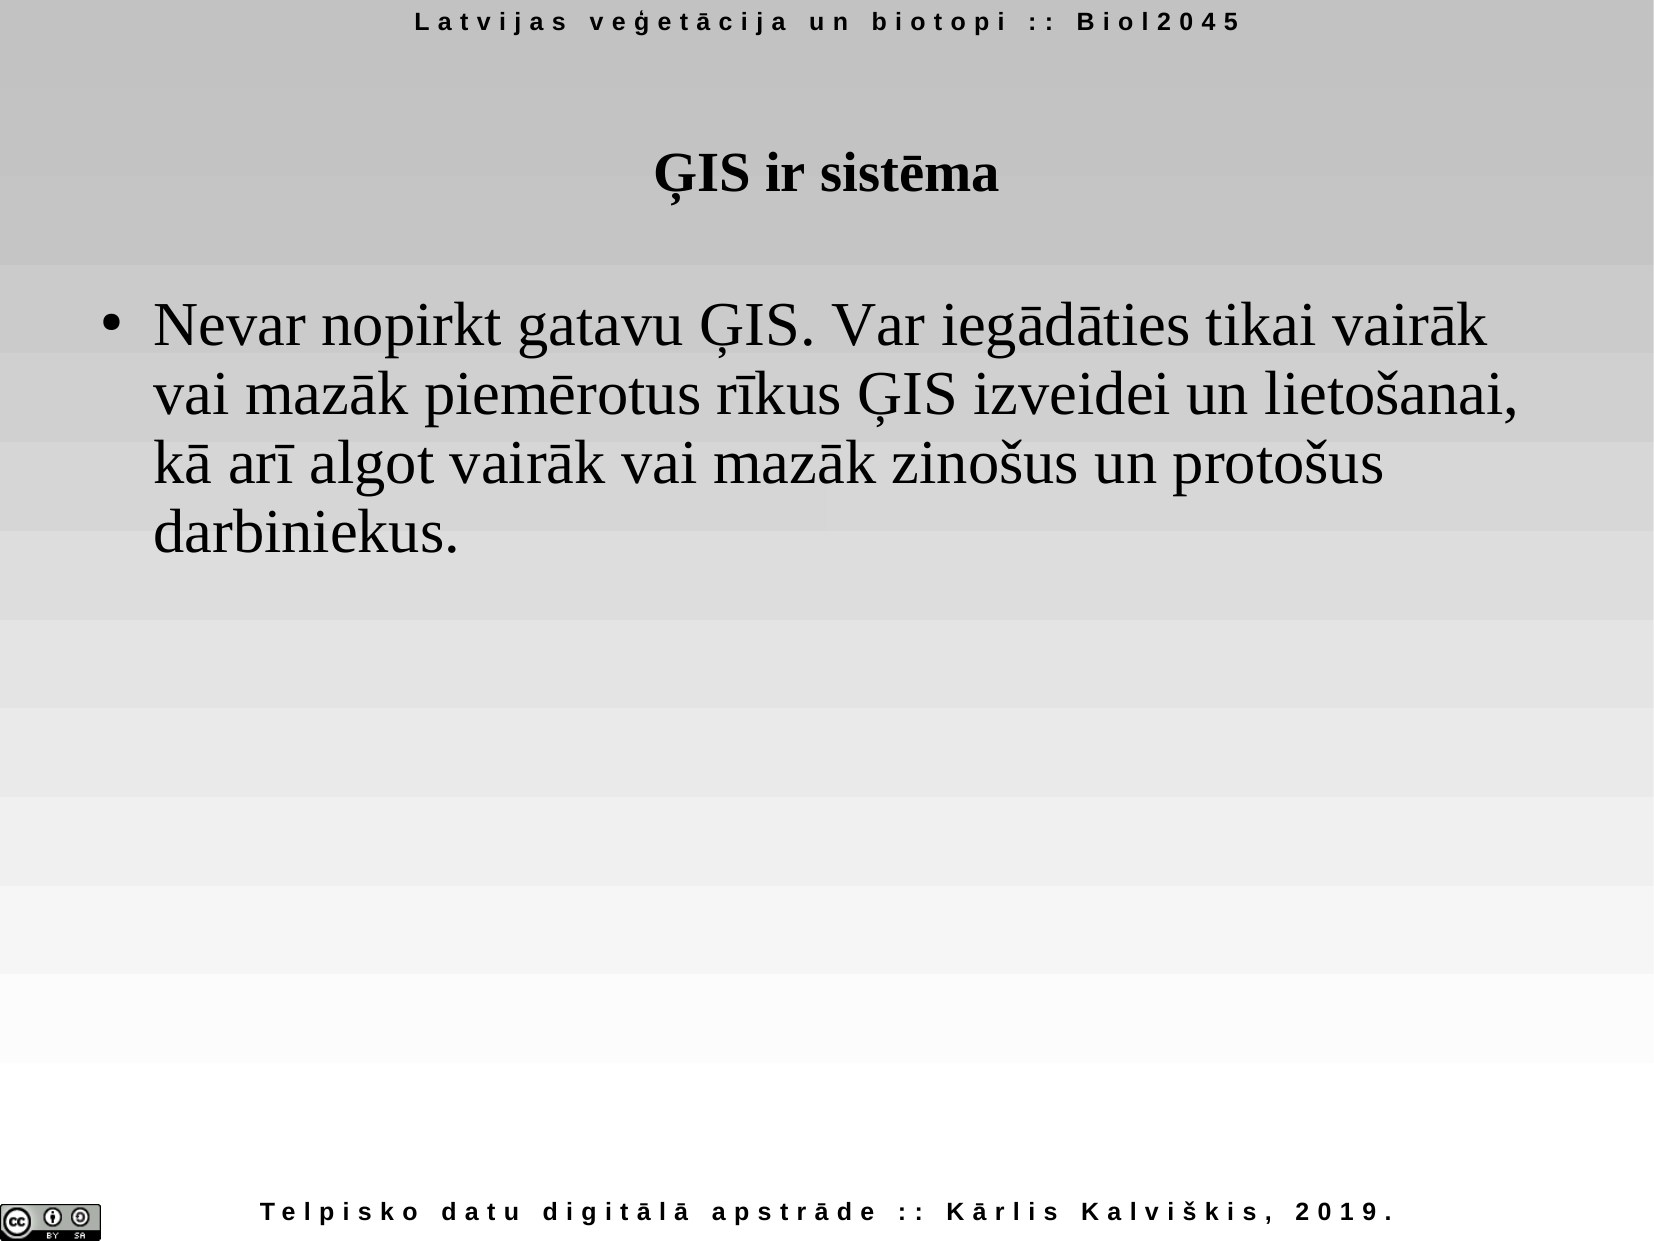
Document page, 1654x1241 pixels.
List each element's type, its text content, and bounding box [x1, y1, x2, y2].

list Nevar nopirkt gatavu ĢIS. Var iegādāties tikai vairāk vai mazāk piemērotus rīkus ĢIS izveidei un lietošanai, kā arī algot vairāk vai mazāk zinošus un protošus darbiniekus. [82, 289, 1571, 1113]
title ĢIS ir sistēma [29, 49, 1625, 296]
picture [0, 0, 1654, 1241]
